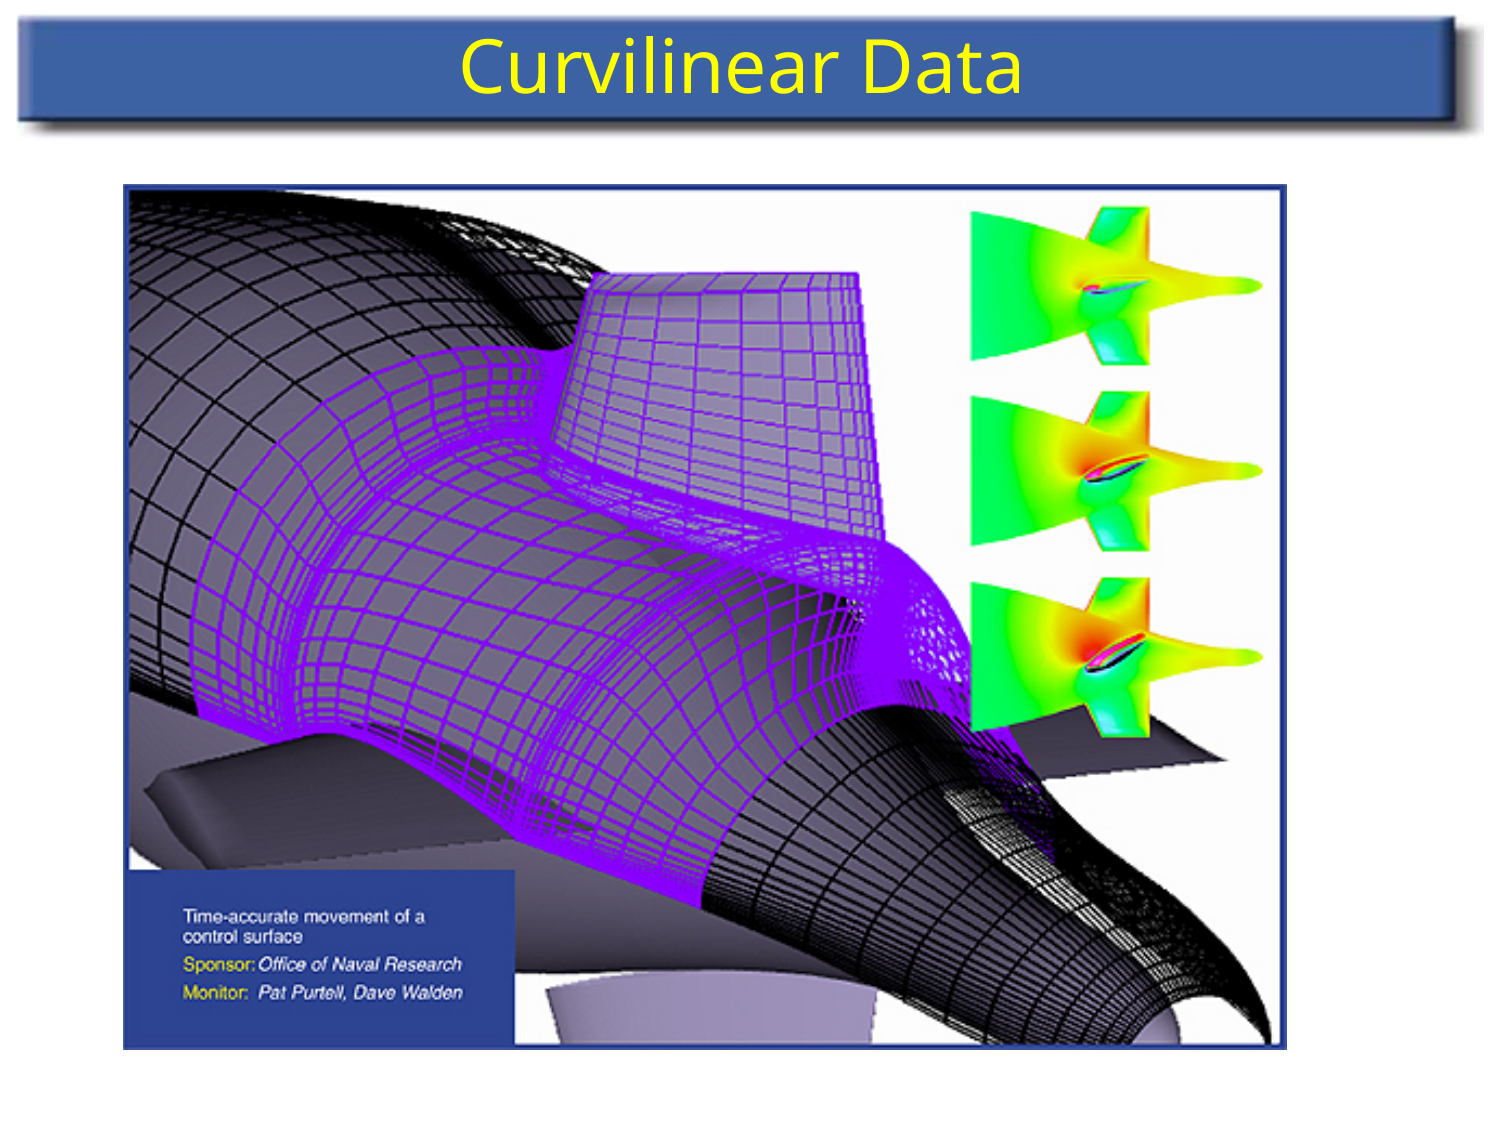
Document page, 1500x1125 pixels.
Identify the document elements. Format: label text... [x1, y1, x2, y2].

picture [16, 13, 1484, 141]
picture [123, 184, 1287, 1051]
title Curvilinear Data [104, 10, 1380, 117]
